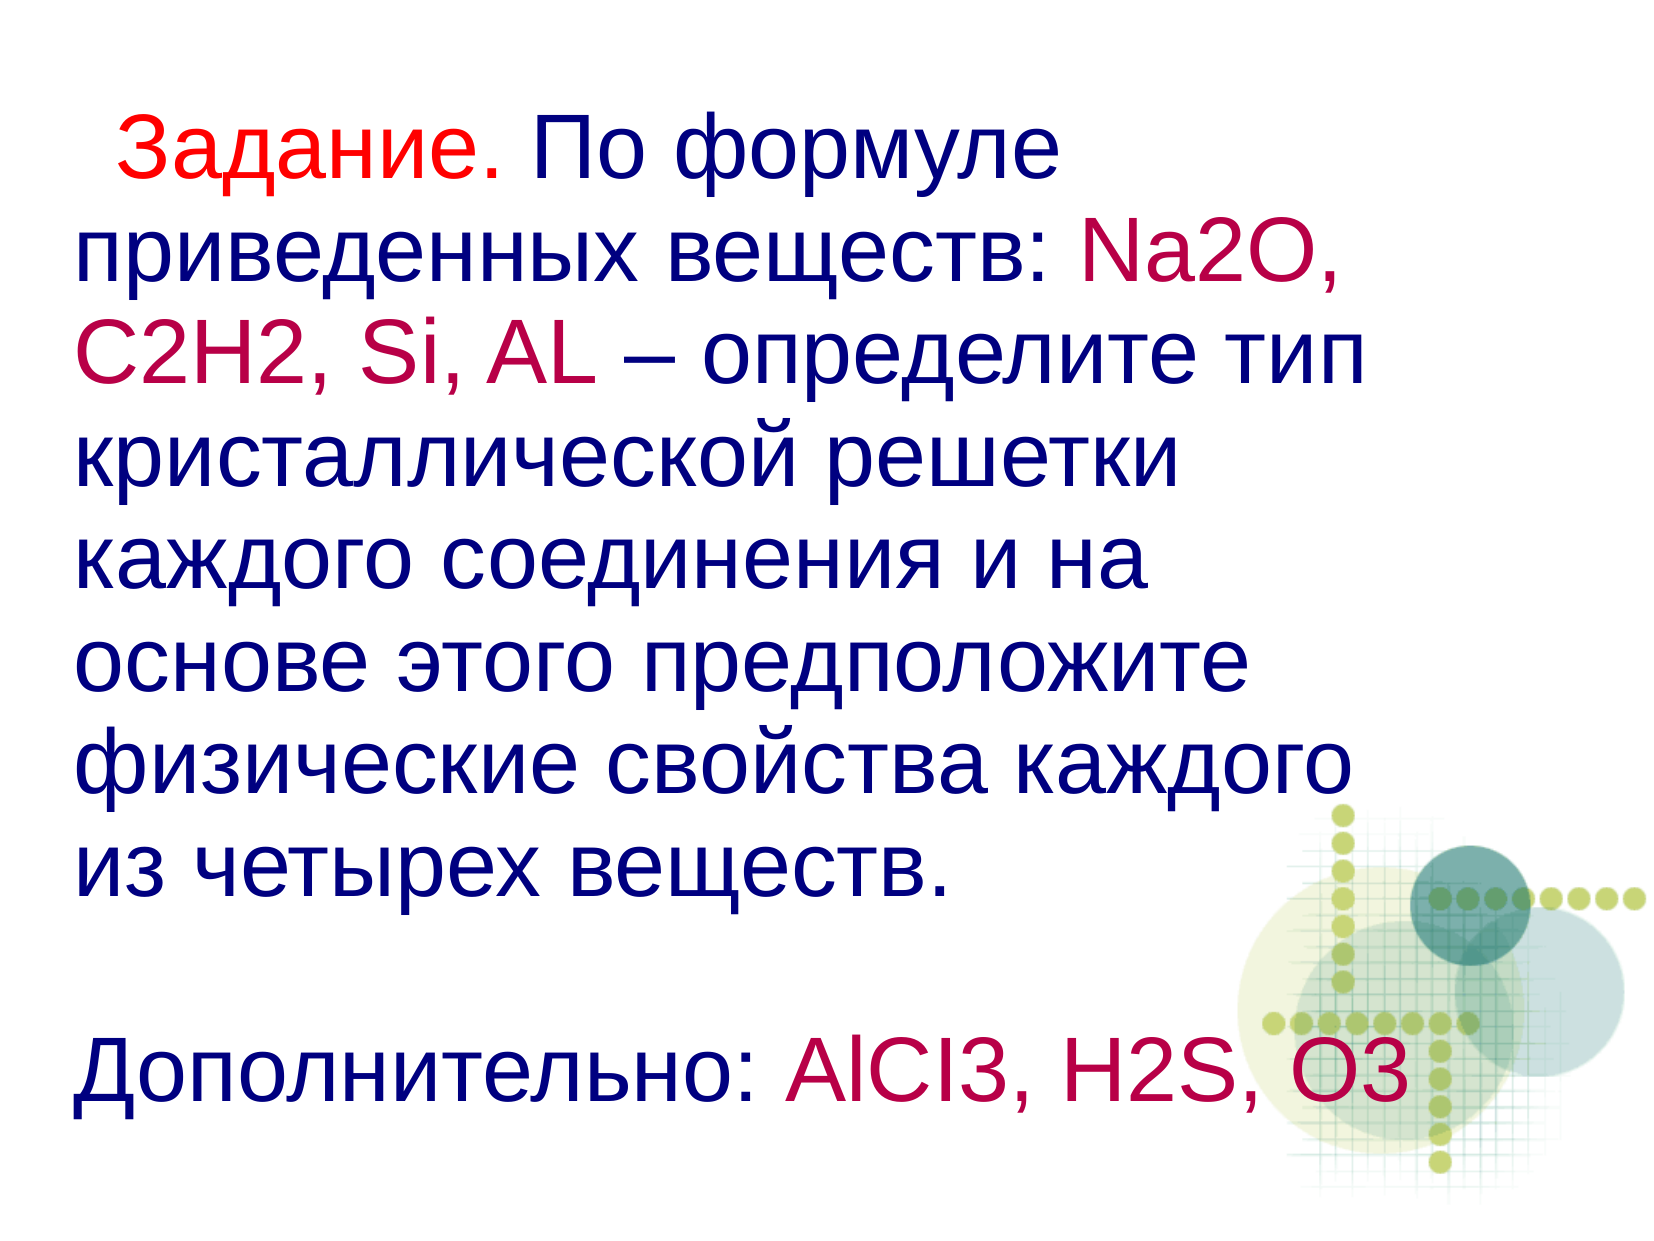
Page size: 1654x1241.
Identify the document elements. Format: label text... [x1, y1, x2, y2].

text_box Задание. По формуле приведенных веществ: Na2O, C2H2, Si, AL – определите тип кристаллической решетки каждого соединения и на основе этого предположите физические свойства каждого из четырех веществ. Дополнительно: AlCI3, H2S, O3 [59, 88, 1477, 1129]
picture [1224, 792, 1654, 1211]
